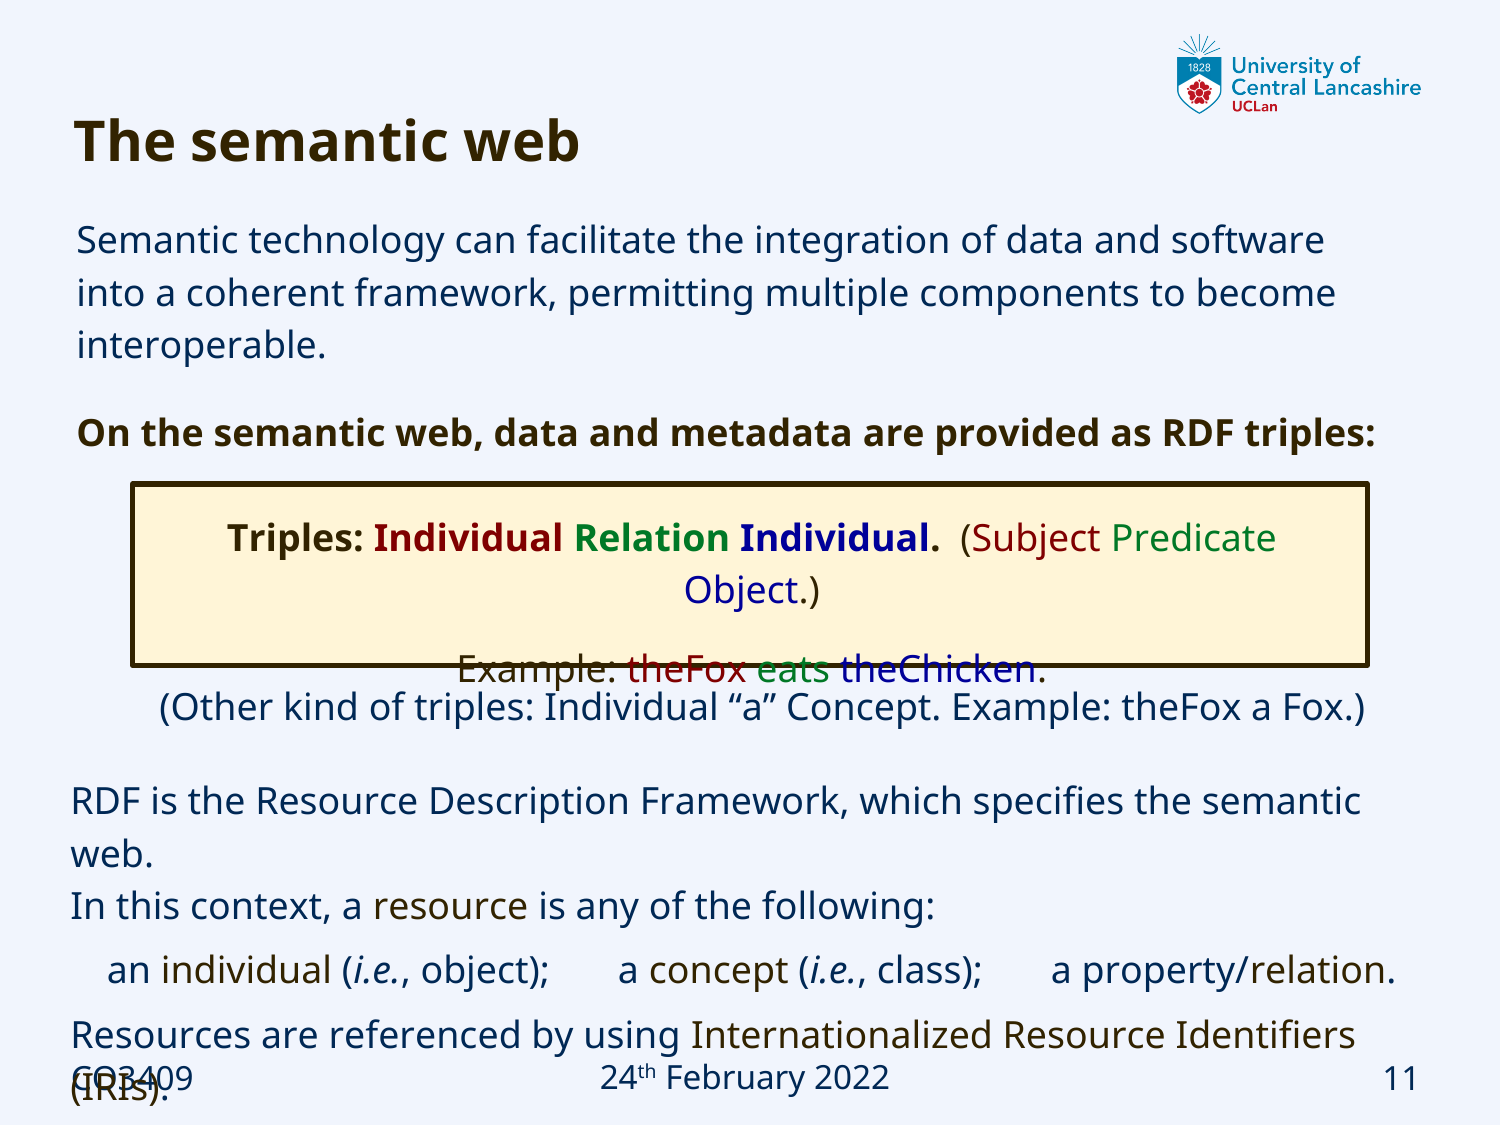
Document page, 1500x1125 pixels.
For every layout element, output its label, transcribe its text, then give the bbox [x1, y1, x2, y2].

text_box [132, 483, 1368, 666]
text_box Semantic technology can facilitate the integration of data and software into a coherent framework, permitting multiple components to become interoperable. On the semantic web, data and metadata are provided as RDF triples: [61, 201, 1411, 462]
picture [1177, 34, 1421, 93]
text_box (Other kind of triples: Individual “a” Concept. Example: theFox a Fox.) [144, 675, 1397, 736]
title The semantic web [58, 93, 1475, 186]
text_box RDF is the Resource Description Framework, which specifies the semantic web. In this context, a resource is any of the following: an individual (i.e., object); a concept (i.e., class); a property/relation. Resources are referenced by using Internationalized Resource Identifiers (IRIs). [55, 762, 1448, 1011]
text_box Triples: Individual Relation Individual. (Subject Predicate Object.) Example: theFox eats theChicken. [154, 498, 1349, 646]
